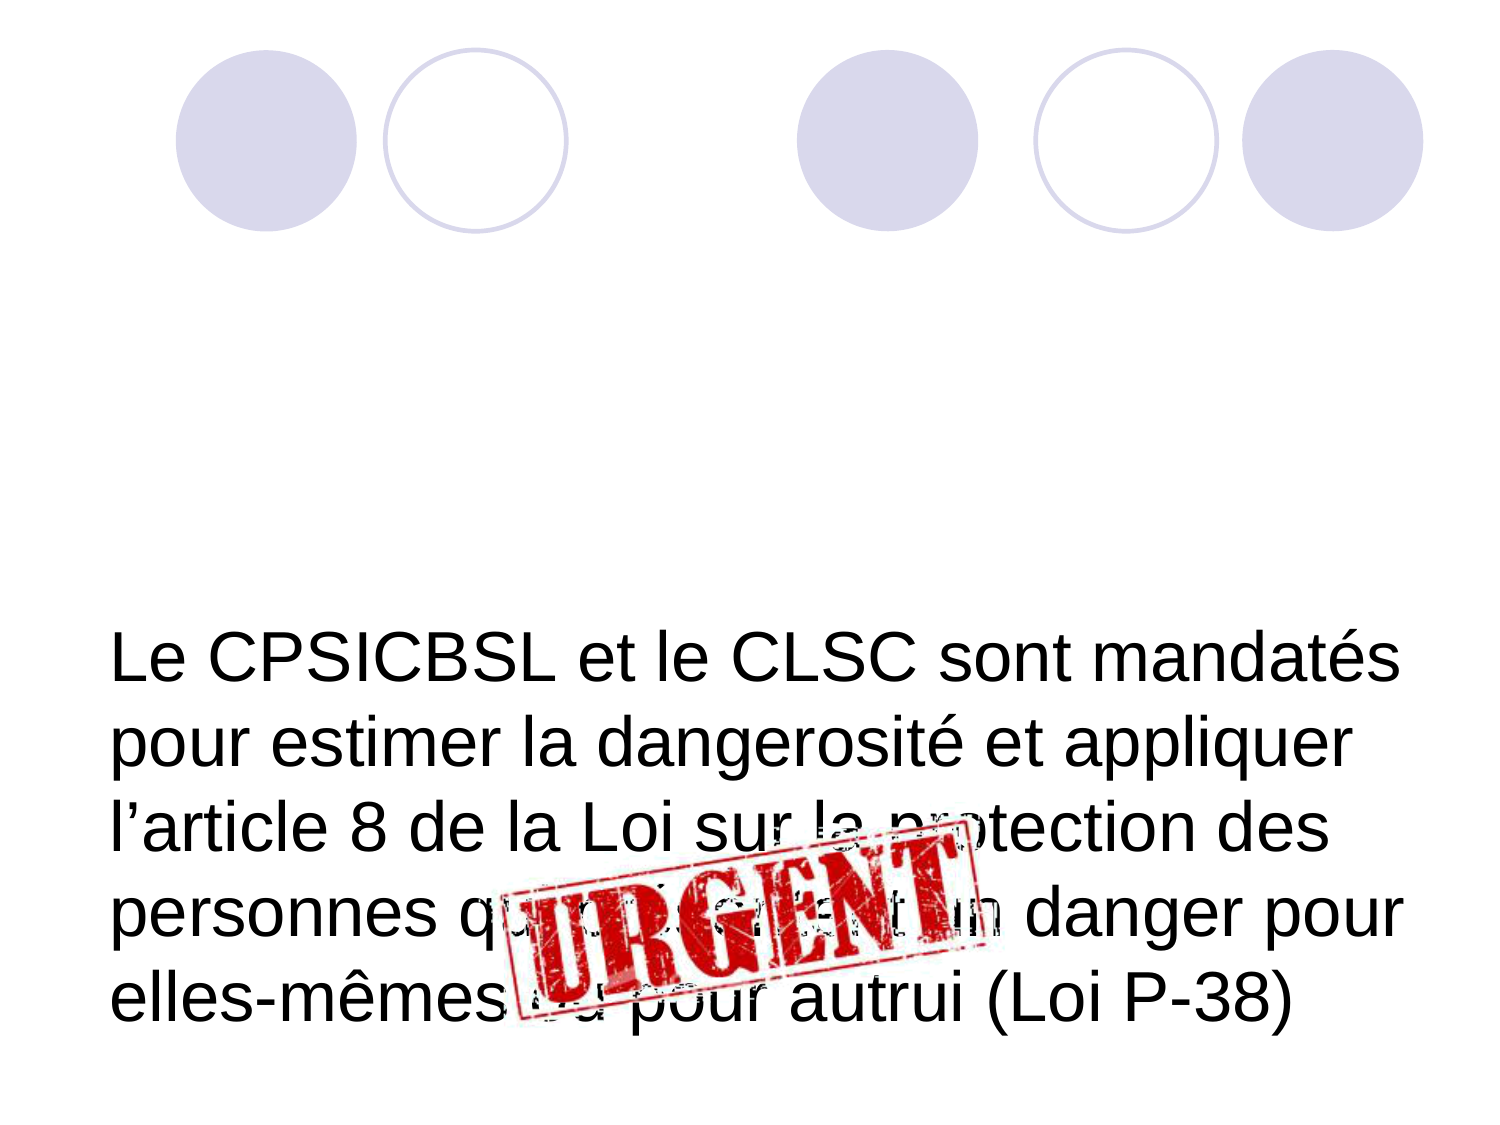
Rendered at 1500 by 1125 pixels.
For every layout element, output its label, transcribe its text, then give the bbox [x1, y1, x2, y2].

picture [454, 727, 1049, 1125]
title Le CPSICBSL et le CLSC sont mandatés pour estimer la dangerosité et appliquer l’article 8 de la Loi sur la protection des personnes qui présentent un danger pour elles-mêmes ou pour autrui (Loi P-38) [94, 178, 1445, 355]
